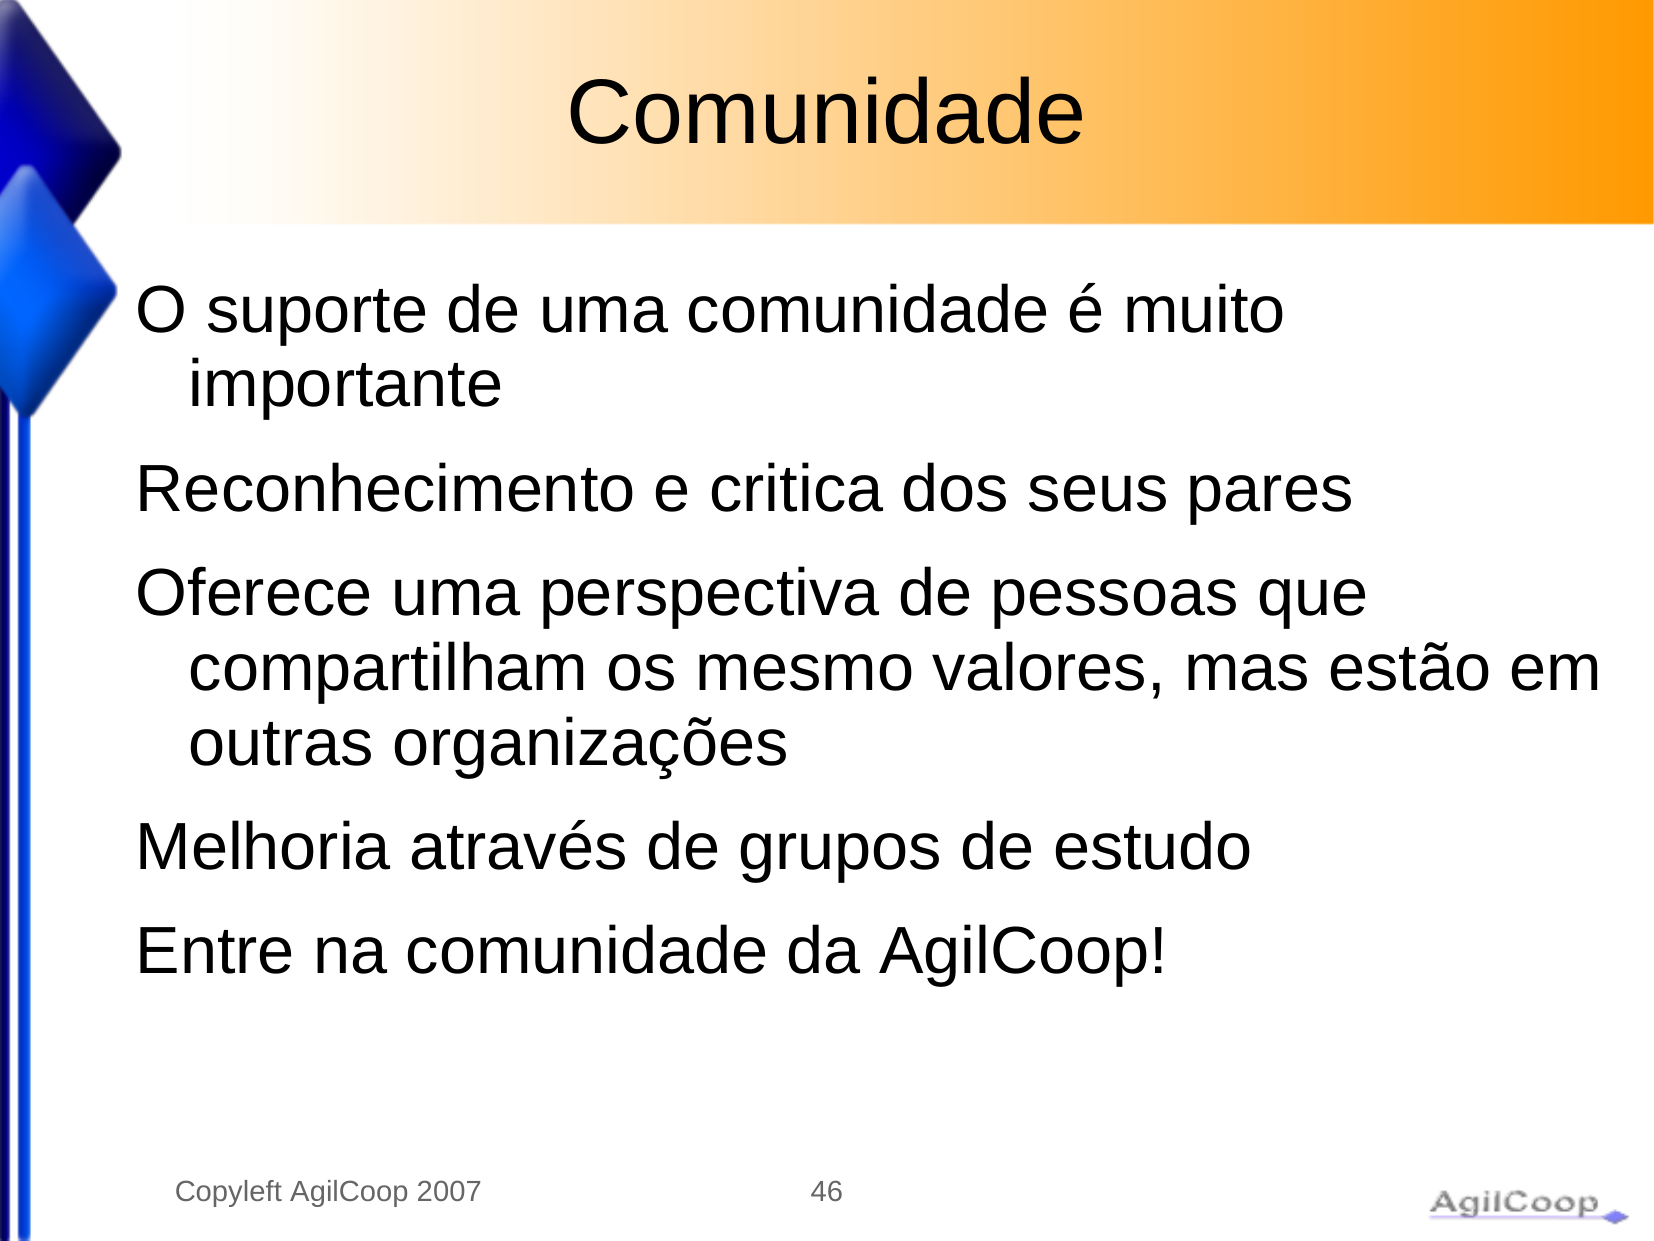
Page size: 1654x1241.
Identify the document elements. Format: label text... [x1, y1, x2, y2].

picture [0, 0, 1654, 1241]
title Comunidade [82, 8, 1571, 216]
list O suporte de uma comunidade é muito importante Reconhecimento e critica dos seus pares Oferece uma perspectiva de pessoas que compartilham os mesmo valores, mas estão em outras organizações Melhoria através de grupos de estudo Entre na comunidade da AgilCoop! [118, 271, 1607, 1123]
